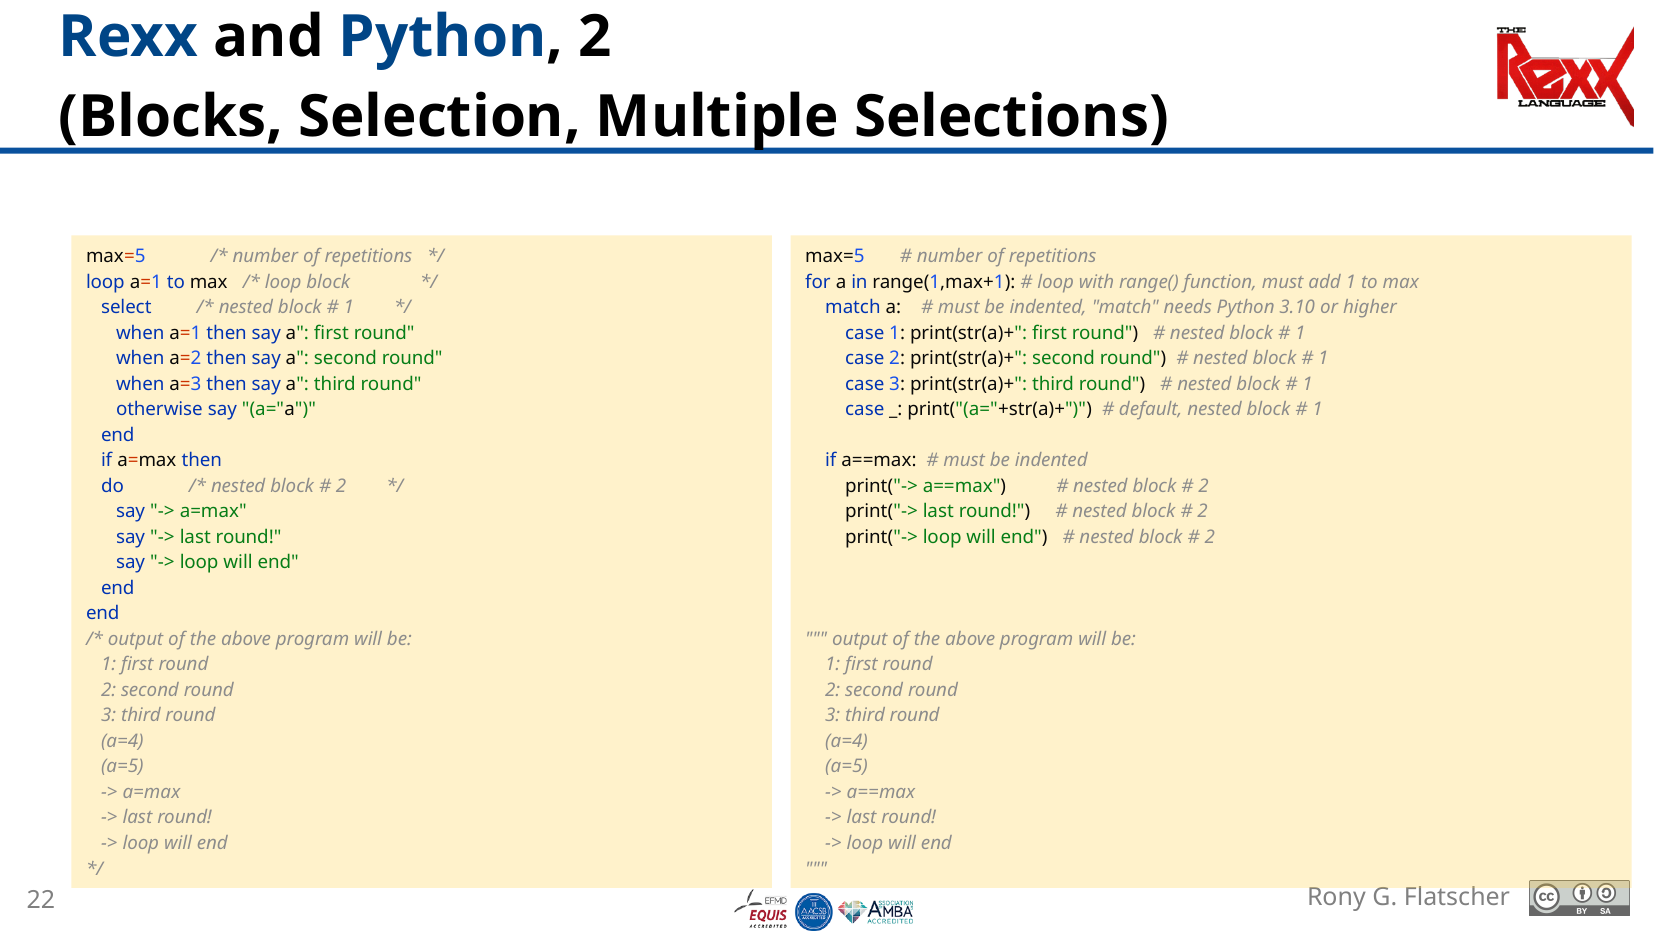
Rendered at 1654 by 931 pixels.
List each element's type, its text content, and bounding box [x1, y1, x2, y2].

text_box max=5 /* number of repetitions */ loop a=1 to max /* loop block */ select /* nested block # 1 */ when a=1 then say a": first round" when a=2 then say a": second round" when a=3 then say a": third round" otherwise say "(a="a")" end if a=max then do /* nested block # 2 */ say "-> a=max" say "-> last round!" say "-> loop will end" end end /* output of the above program will be: 1: first round 2: second round 3: third round (a=4) (a=5) -> a=max -> last round! -> loop will end */ [71, 235, 772, 863]
title Rexx and Python, 2 (Blocks, Selection, Multiple Selections) [0, 0, 1654, 150]
picture [1492, 18, 1634, 137]
text_box max=5 # number of repetitions for a in range(1,max+1): # loop with range() function, must add 1 to max match a: # must be indented, "match" needs Python 3.10 or higher case 1: print(str(a)+": first round") # nested block # 1 case 2: print(str(a)+": second round") # nested block # 1 case 3: print(str(a)+": third round") # nested block # 1 case _: print("(a="+str(a)+")") # default, nested block # 1 if a==max: # must be indented print("-> a==max") # nested block # 2 print("-> last round!") # nested block # 2 print("-> loop will end") # nested block # 2 """ output of the above program will be: 1: first round 2: second round 3: third round (a=4) (a=5) -> a==max -> last round! -> loop will end """ [790, 235, 1632, 863]
picture [734, 889, 913, 931]
